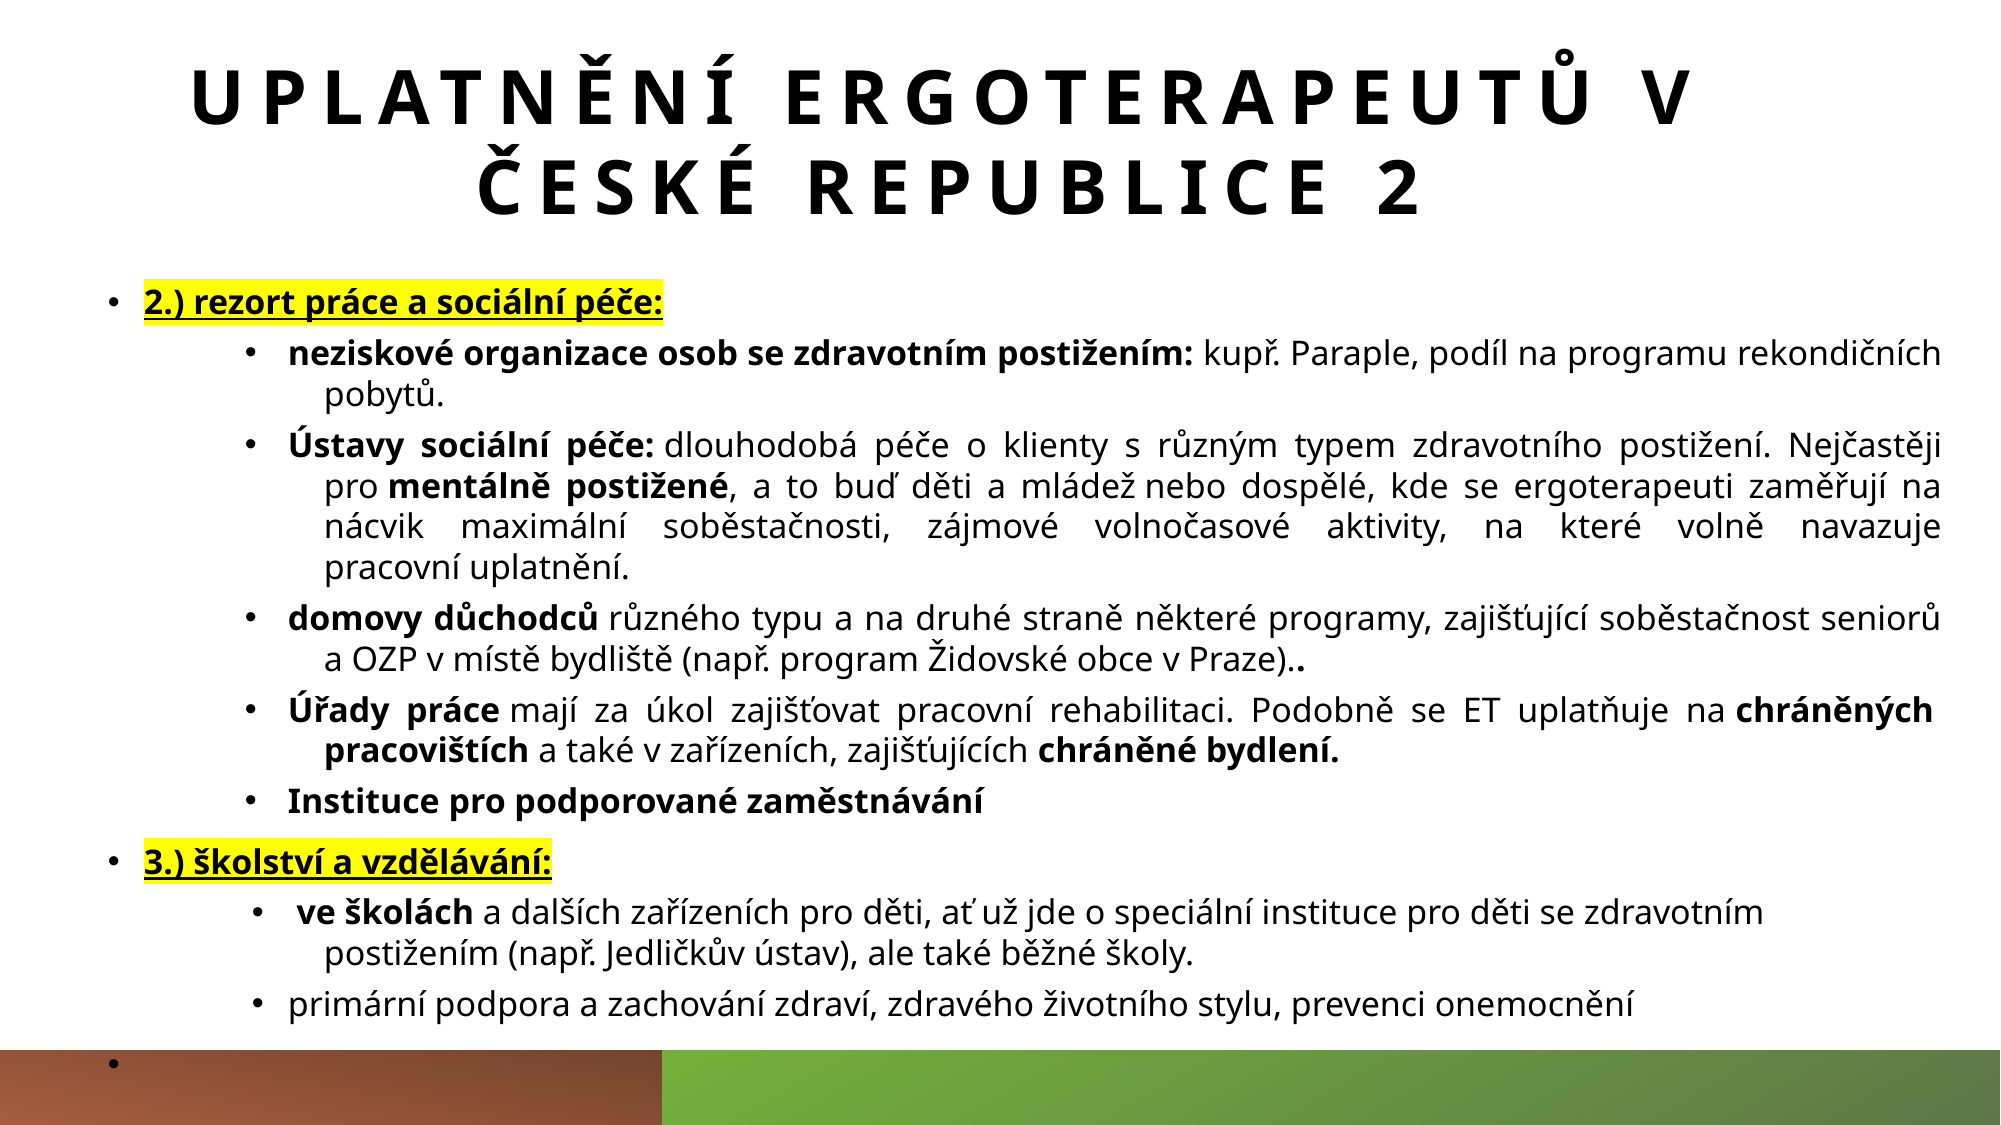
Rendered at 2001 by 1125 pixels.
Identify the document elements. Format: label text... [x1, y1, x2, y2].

list 2.) rezort práce a sociální péče: neziskové organizace osob se zdravotním postižením: kupř. Paraple, podíl na programu rekondičních pobytů. Ústavy sociální péče: dlouhodobá péče o klienty s různým typem zdravotního postižení. Nejčastěji pro mentálně postižené, a to buď děti a mládež nebo dospělé, kde se ergoterapeuti zaměřují na nácvik maximální soběstačnosti, zájmové volnočasové aktivity, na které volně navazuje pracovní uplatnění. domovy důchodců různého typu a na druhé straně některé programy, zajišťující soběstačnost seniorů a OZP v místě bydliště (např. program Židovské obce v Praze).. Úřady práce mají za úkol zajišťovat pracovní rehabilitaci. Podobně se ET uplatňuje na chráněných pracovištích a také v zařízeních, zajišťujících chráněné bydlení. Instituce pro podporované zaměstnávání 3.) školství a vzdělávání: ve školách a dalších zařízeních pro děti, ať už jde o speciální instituce pro děti se zdravotním postižením (např. Jedličkův ústav), ale také běžné školy. primární podpora a zachování zdraví, zdravého životního stylu, prevenci onemocnění [107, 281, 1943, 1026]
title Uplatnění ergoterapeutů v české republice 2 [107, 27, 1788, 230]
